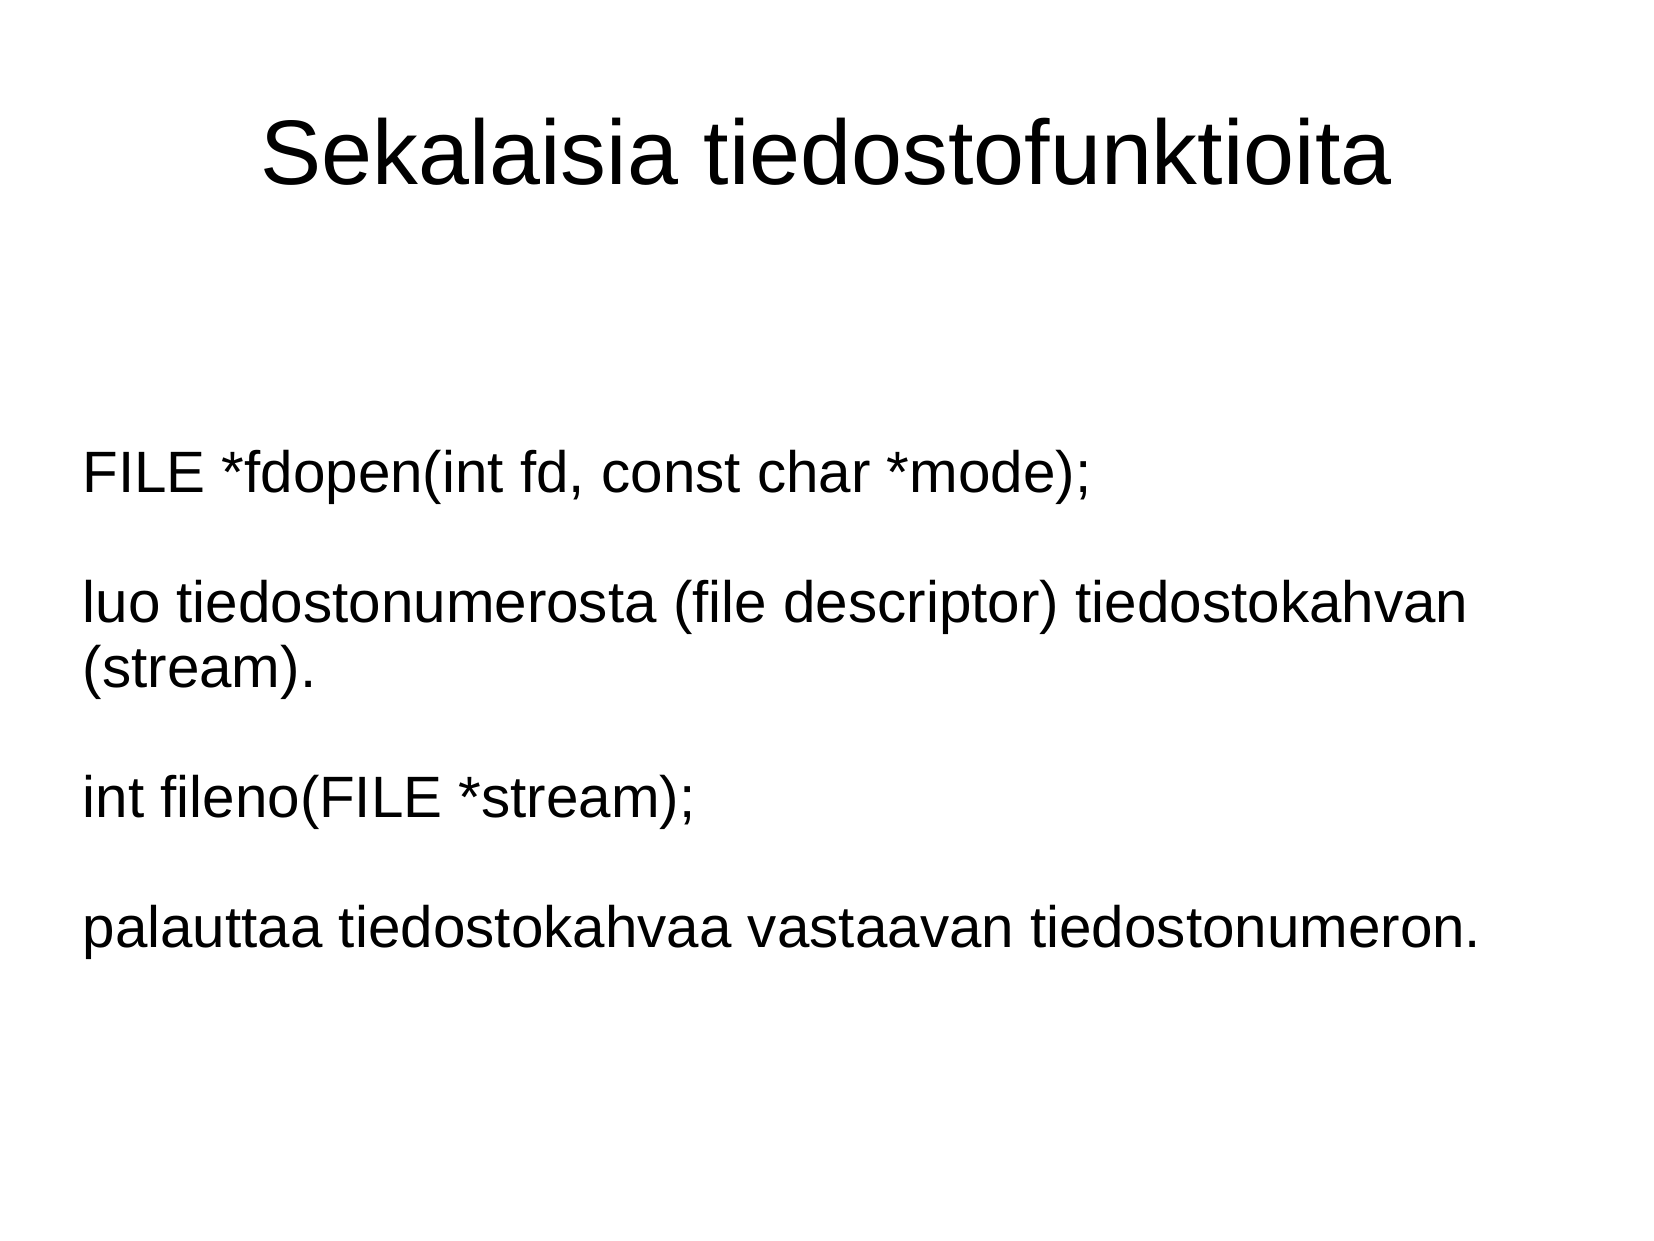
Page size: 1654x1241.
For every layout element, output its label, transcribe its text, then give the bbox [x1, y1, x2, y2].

subtitle FILE *fdopen(int fd, const char *mode); luo tiedostonumerosta (file descriptor) tiedostokahvan (stream). int fileno(FILE *stream); palauttaa tiedostokahvaa vastaavan tiedostonumeron. [82, 297, 1571, 1102]
title Sekalaisia tiedostofunktioita [82, 56, 1571, 250]
